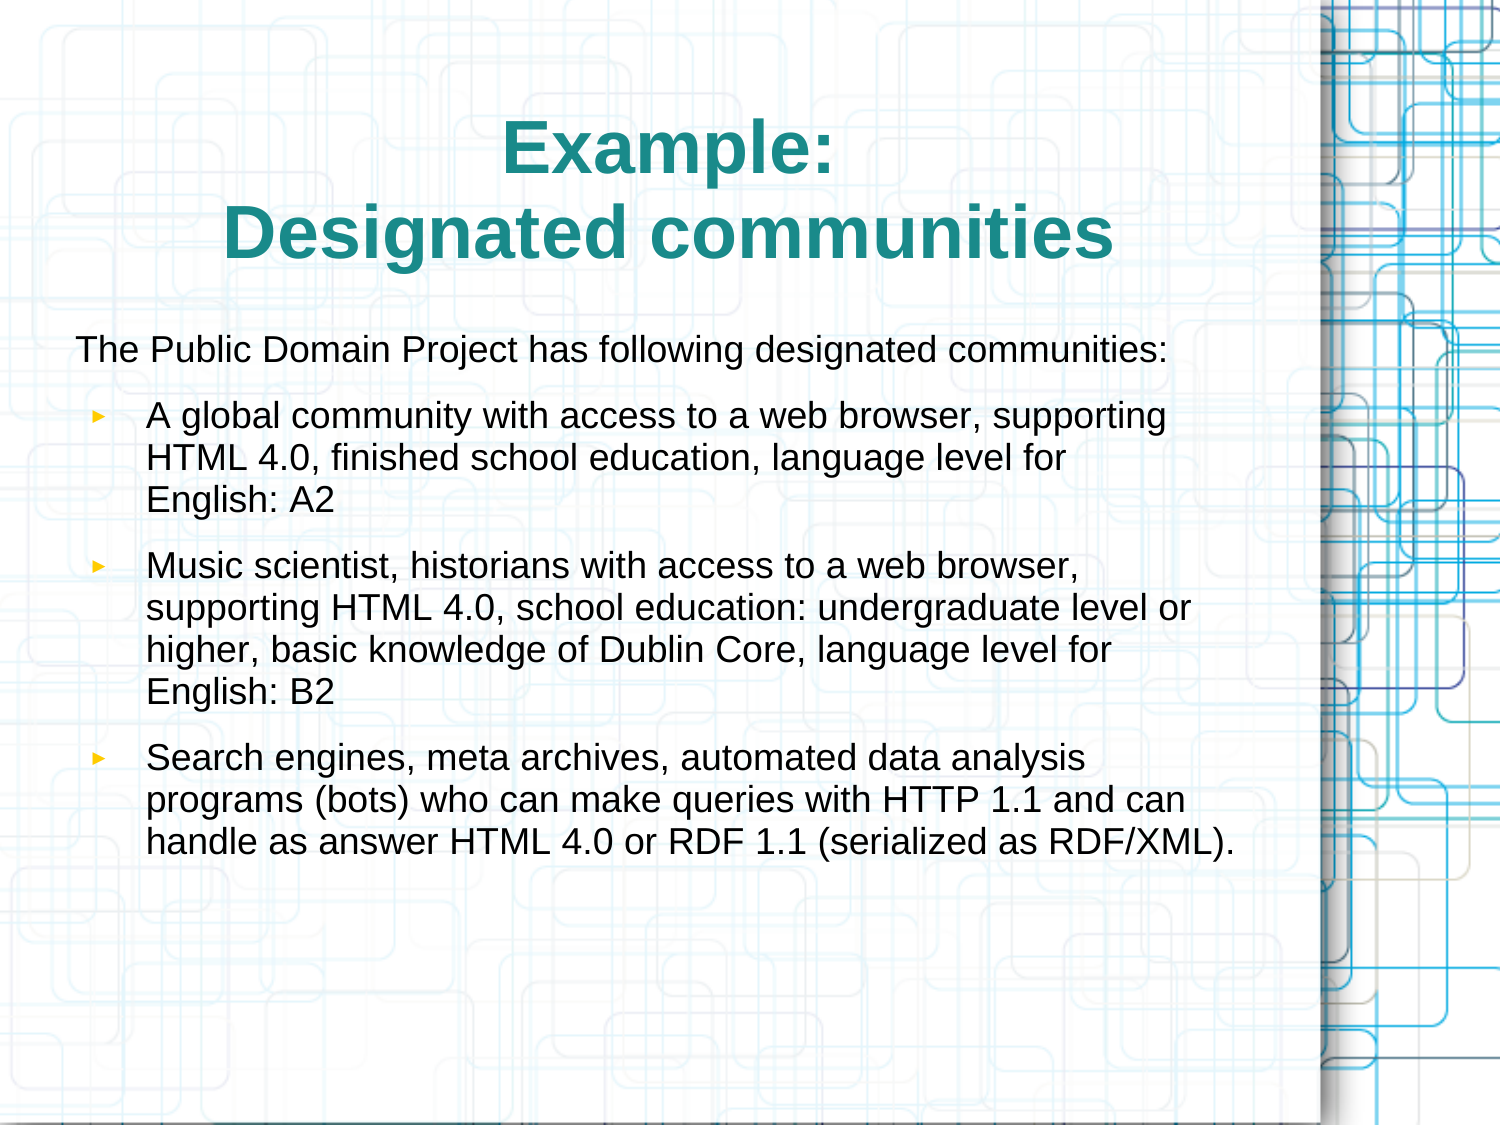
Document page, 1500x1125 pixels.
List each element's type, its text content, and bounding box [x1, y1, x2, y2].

title Example: Designated communities [75, 96, 1264, 284]
list The Public Domain Project has following designated communities: A global community with access to a web browser, supporting HTML 4.0, finished school education, language level for English: A2 Music scientist, historians with access to a web browser, supporting HTML 4.0, school education: undergraduate level or higher, basic knowledge of Dublin Core, language level for English: B2 Search engines, meta archives, automated data analysis programs (bots) who can make queries with HTTP 1.1 and can handle as answer HTML 4.0 or RDF 1.1 (serialized as RDF/XML). [75, 328, 1252, 939]
picture [0, 0, 1500, 1125]
